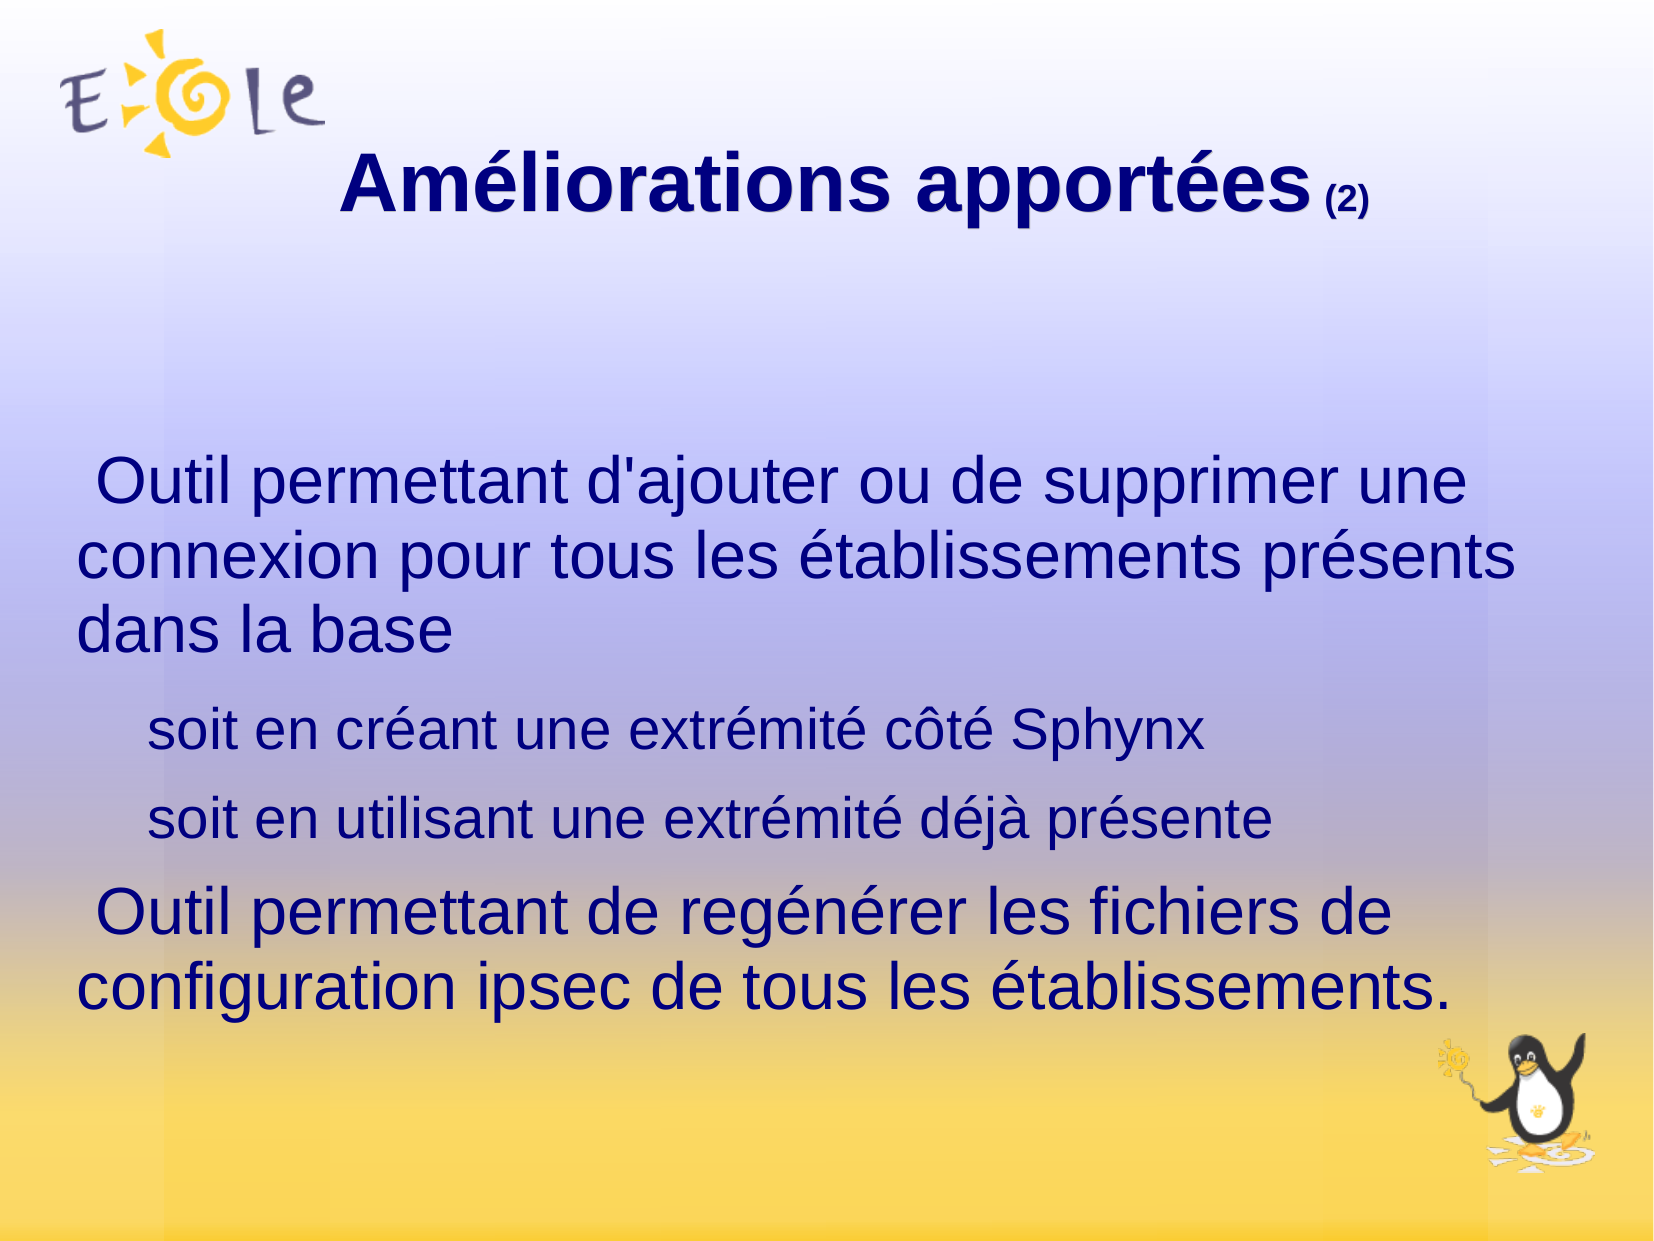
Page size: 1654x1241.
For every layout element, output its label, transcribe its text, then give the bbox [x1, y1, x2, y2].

picture [0, 0, 1654, 1241]
text_box Améliorations apportées (2) [323, 128, 1409, 251]
list Outil permettant d'ajouter ou de supprimer une connexion pour tous les établissements présents dans la base soit en créant une extrémité côté Sphynx soit en utilisant une extrémité déjà présente Outil permettant de regénérer les fichiers de configuration ipsec de tous les établissements. [76, 442, 1565, 1152]
